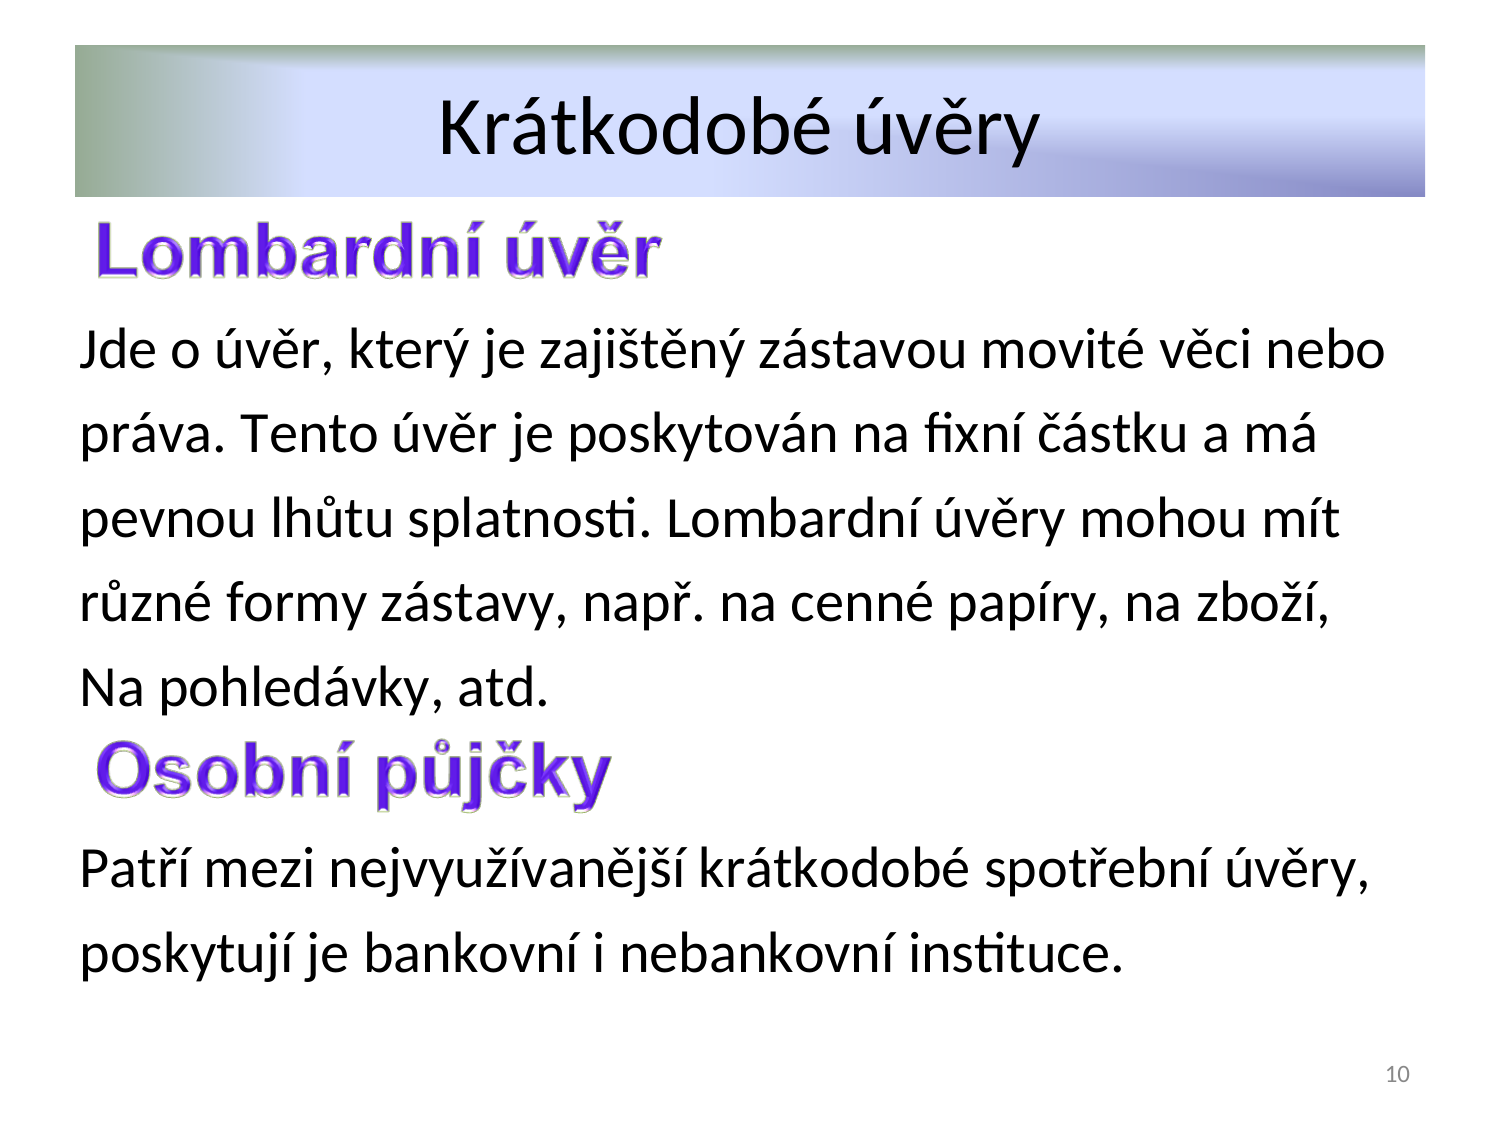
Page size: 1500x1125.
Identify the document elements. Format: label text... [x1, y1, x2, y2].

list Jde o úvěr, který je zajištěný zástavou movité věci nebo práva. Tento úvěr je poskytován na fixní částku a má pevnou lhůtu splatnosti. Lombardní úvěry mohou mít různé formy zástavy, např. na cenné papíry, na zboží, Na pohledávky, atd. Patří mezi nejvyužívanější krátkodobé spotřební úvěry, poskytují je bankovní i nebankovní instituce. [64, 207, 1436, 1125]
text_box <číslo> [1074, 1042, 1426, 1103]
picture [47, 698, 656, 823]
picture [46, 178, 708, 304]
title Krátkodobé úvěry [75, 45, 1426, 197]
